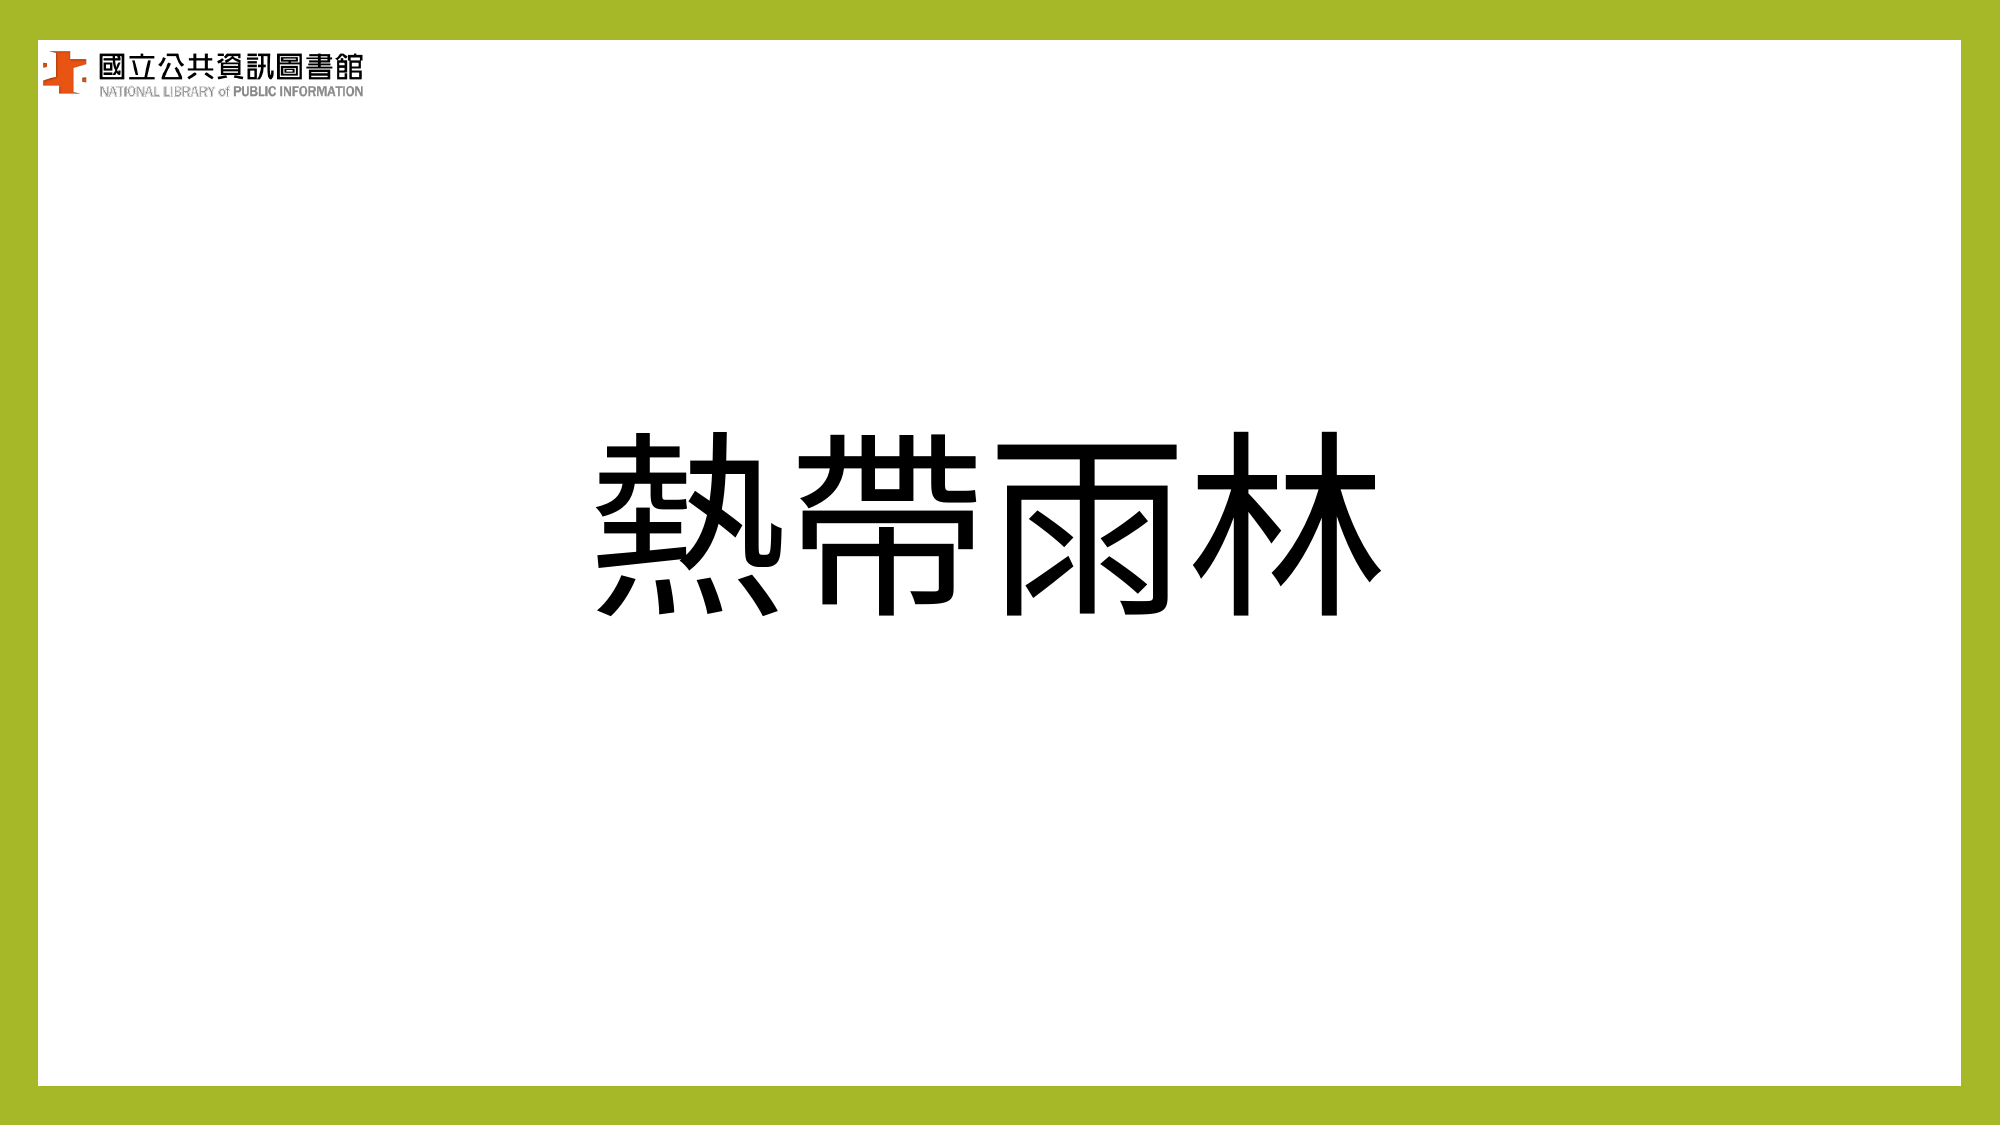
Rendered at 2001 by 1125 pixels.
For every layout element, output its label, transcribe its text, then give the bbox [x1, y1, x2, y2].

text_box 熱帶雨林 [572, 393, 1411, 651]
